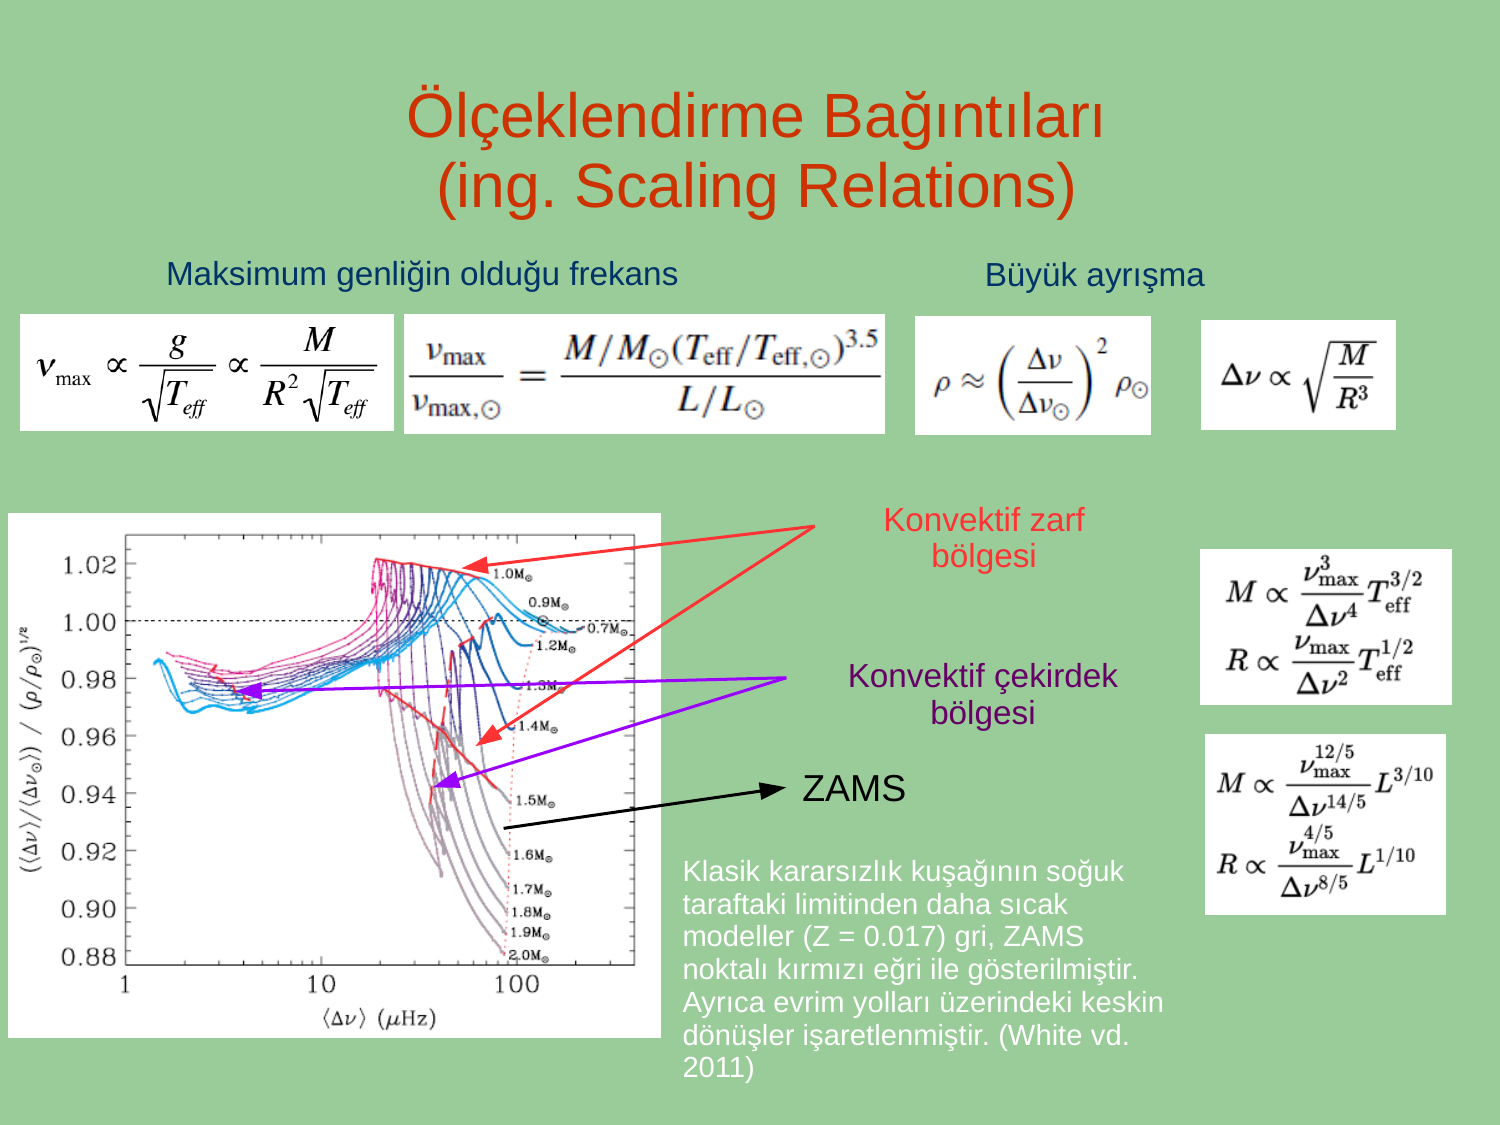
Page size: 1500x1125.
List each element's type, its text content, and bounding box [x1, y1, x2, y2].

text_box ZAMS [787, 759, 922, 817]
text_box Maksimum genliğin olduğu frekans [137, 248, 708, 301]
picture [1201, 320, 1396, 430]
picture [404, 314, 885, 434]
text_box Büyük ayrışma [810, 249, 1381, 302]
title Ölçeklendirme Bağıntıları (ing. Scaling Relations) [120, 29, 1395, 272]
picture [8, 513, 661, 1038]
picture [1200, 549, 1452, 706]
picture [1205, 734, 1446, 916]
text_box Konvektif zarf bölgesi [814, 493, 1155, 584]
picture [20, 314, 394, 431]
picture [581, 629, 661, 681]
picture [915, 316, 1151, 436]
text_box Klasik kararsızlık kuşağının soğuk taraftaki limitinden daha sıcak modeller (Z = 0.017) gri, ZAMS noktalı kırmızı eğri ile gösterilmiştir. Ayrıca evrim yolları üzerindeki keskin dönüşler işaretlenmiştir. (White vd. 2011) [667, 847, 1191, 1092]
text_box Konvektif çekirdek bölgesi [781, 649, 1186, 740]
